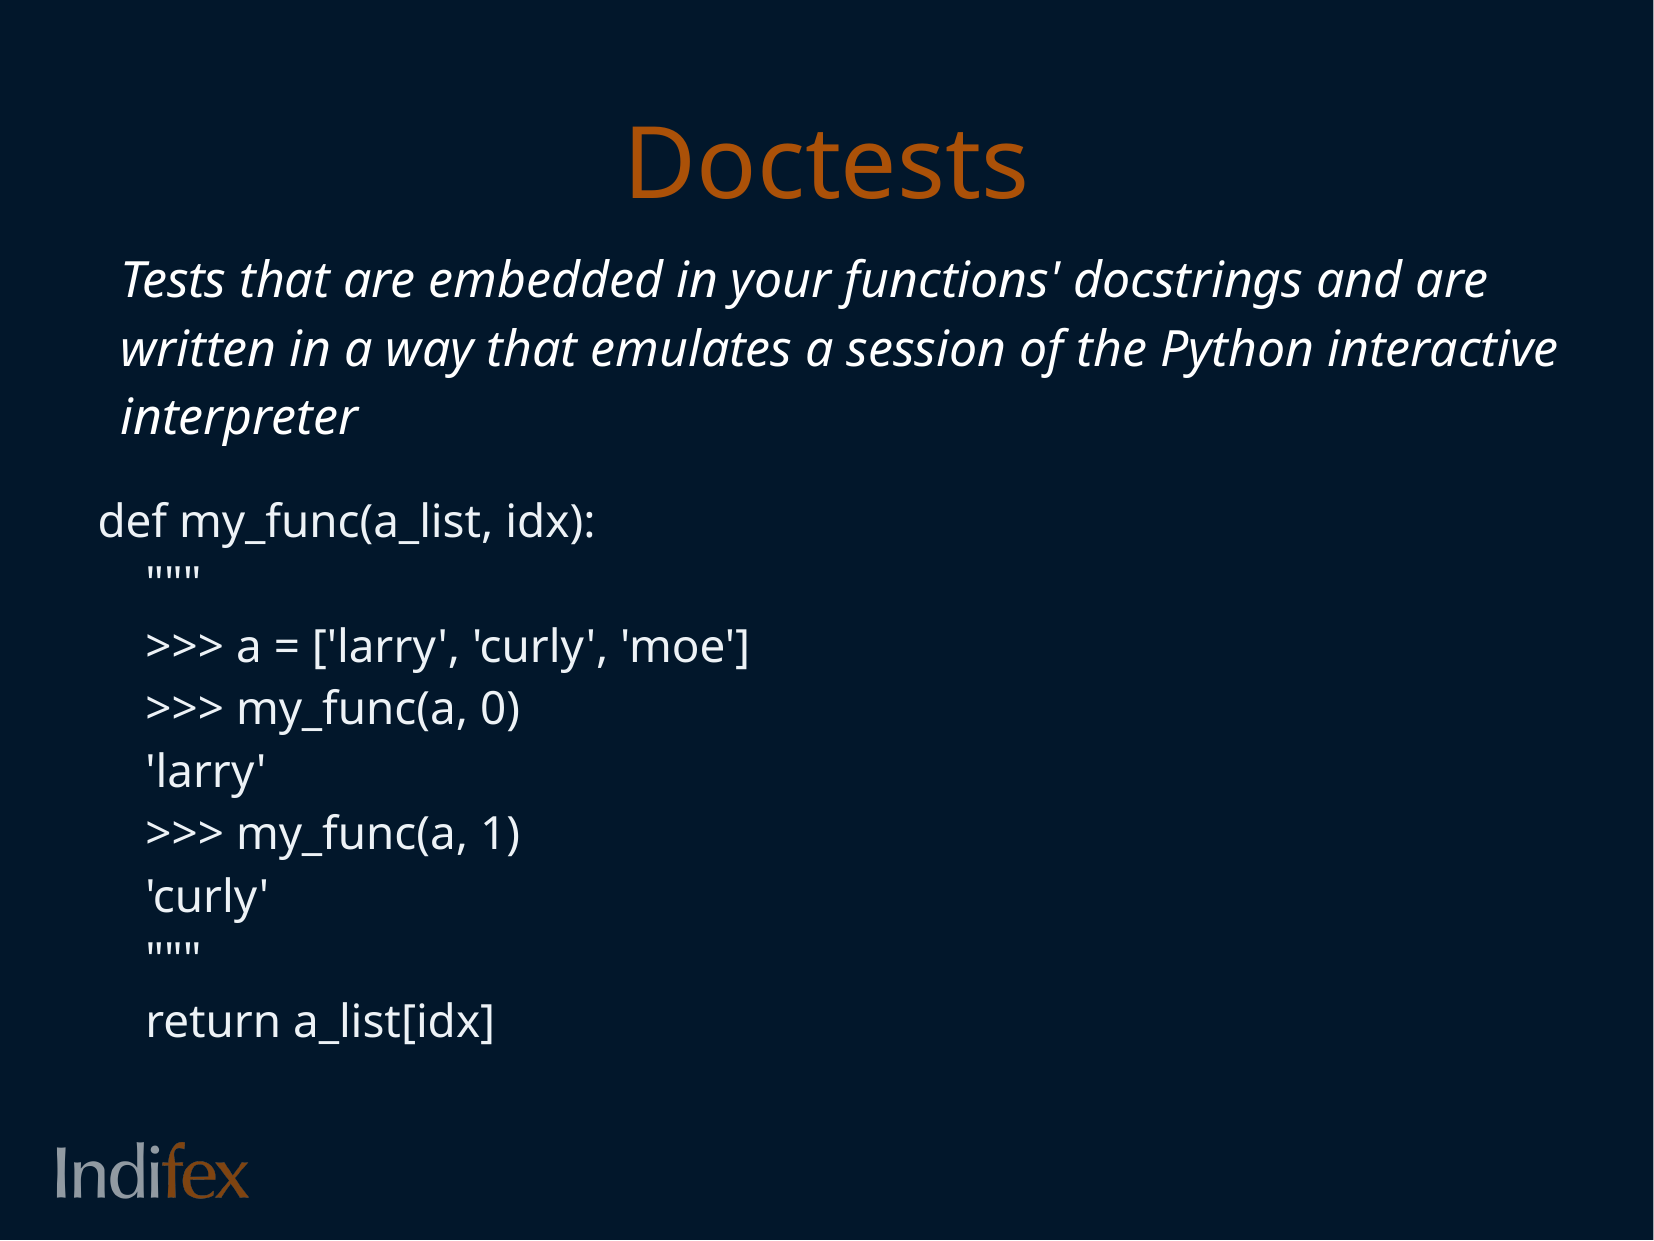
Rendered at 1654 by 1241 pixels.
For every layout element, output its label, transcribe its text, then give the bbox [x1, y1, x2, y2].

picture [56, 1142, 249, 1241]
text_box Tests that are embedded in your functions' docstrings and are written in a way that emulates a session of the Python interactive interpreter [105, 236, 1586, 370]
title Doctests [82, 49, 1571, 257]
text_box def my_func(a_list, idx): """ >>> a = ['larry', 'curly', 'moe'] >>> my_func(a, 0) 'larry' >>> my_func(a, 1) 'curly' """ return a_list[idx] [82, 480, 1578, 982]
